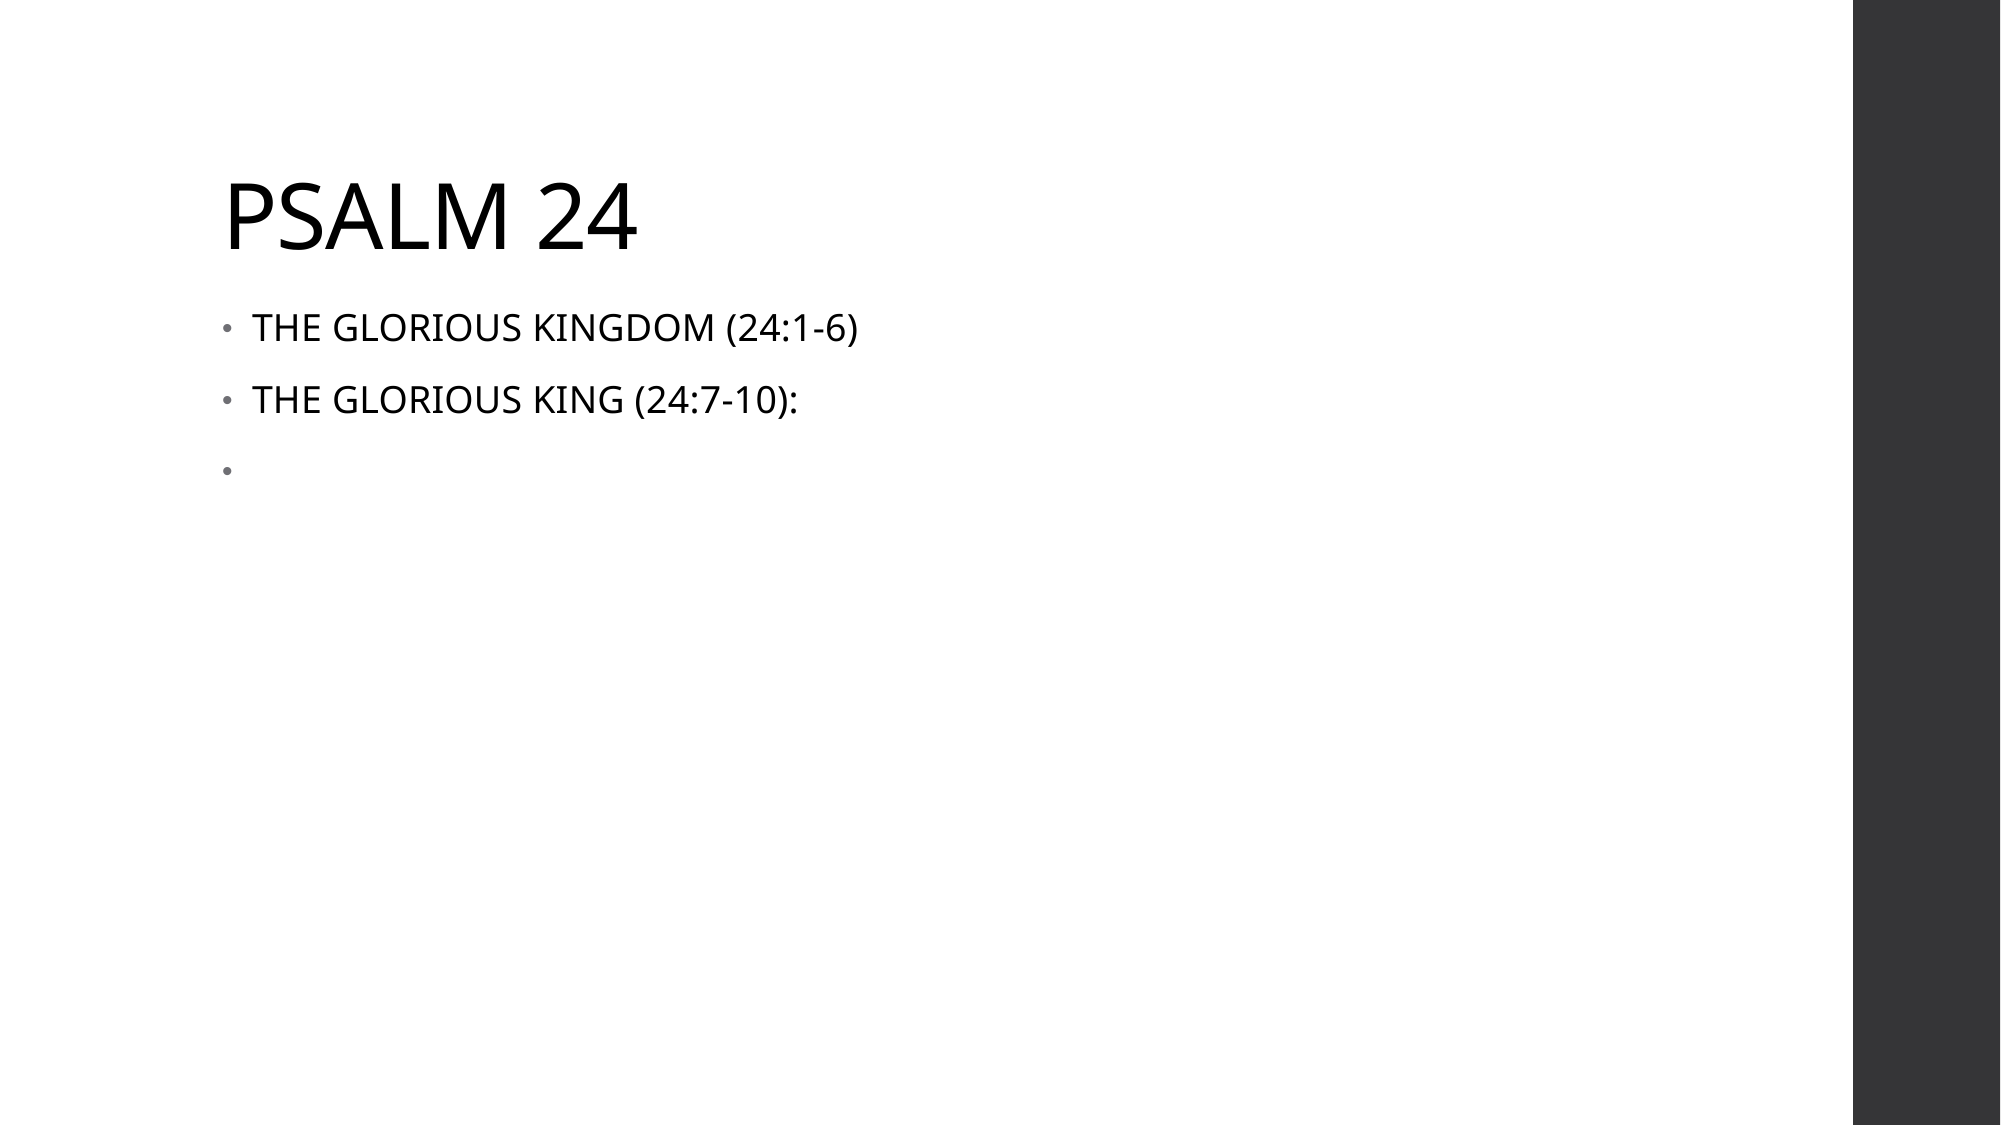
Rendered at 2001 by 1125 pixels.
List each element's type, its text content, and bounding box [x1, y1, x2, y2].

title PSALM 24 [206, 60, 1797, 278]
list THE GLORIOUS KINGDOM (24:1-6) THE GLORIOUS KING (24:7-10): [206, 299, 1617, 1014]
